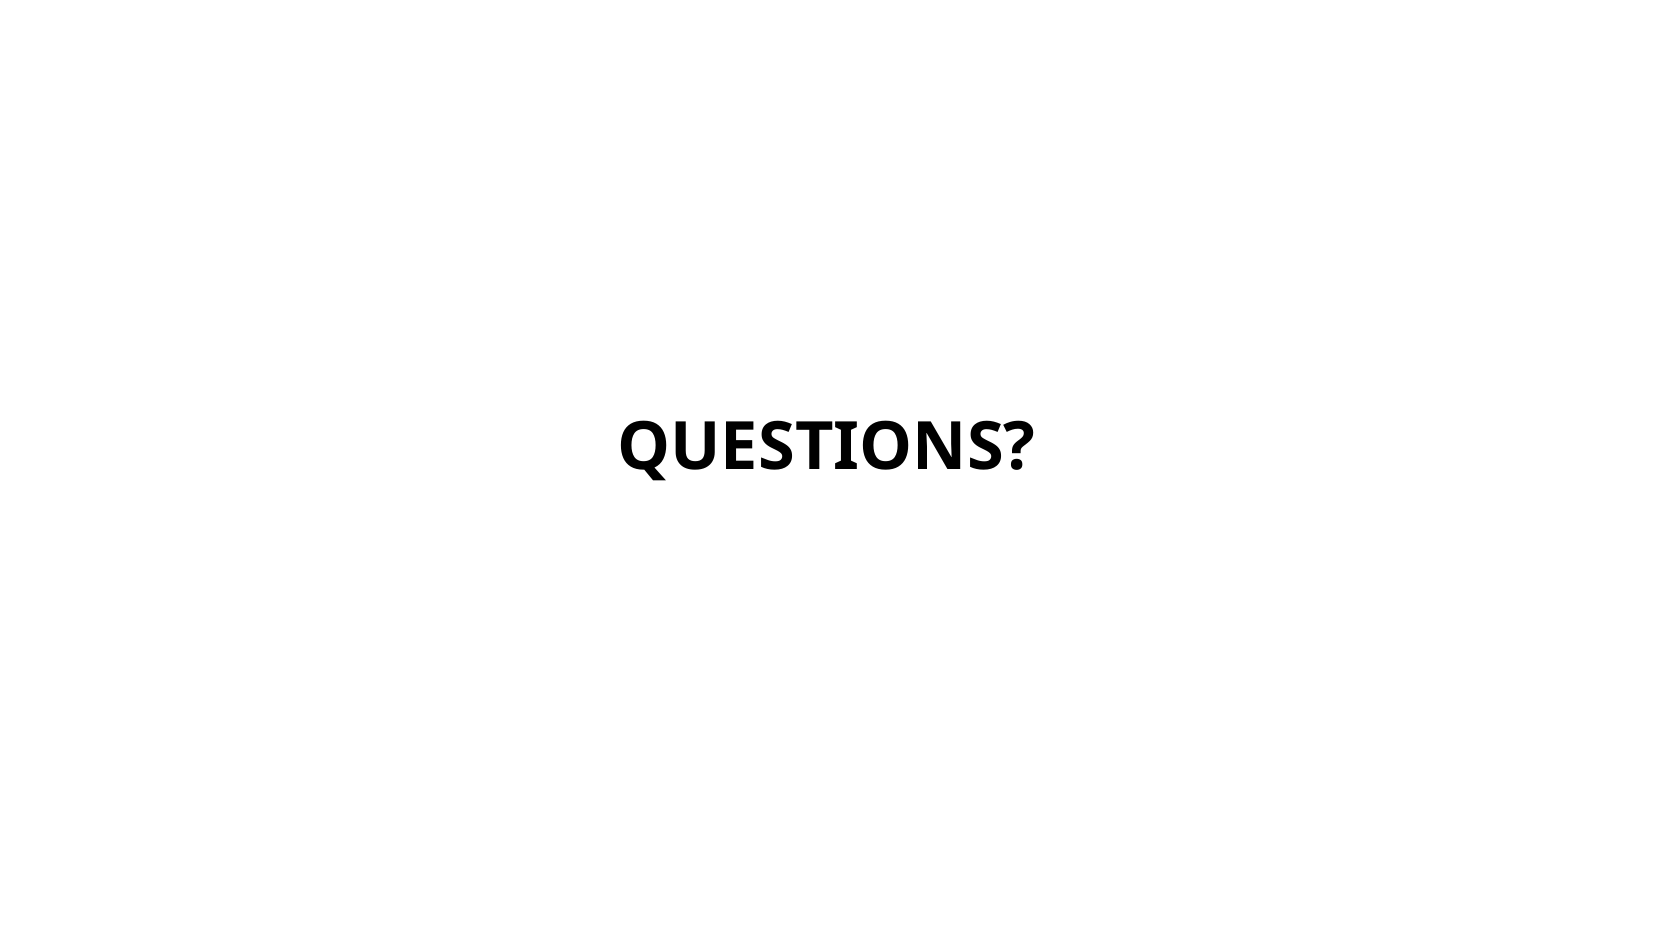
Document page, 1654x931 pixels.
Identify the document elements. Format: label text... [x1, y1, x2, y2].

title QUESTIONS? [82, 36, 1571, 851]
